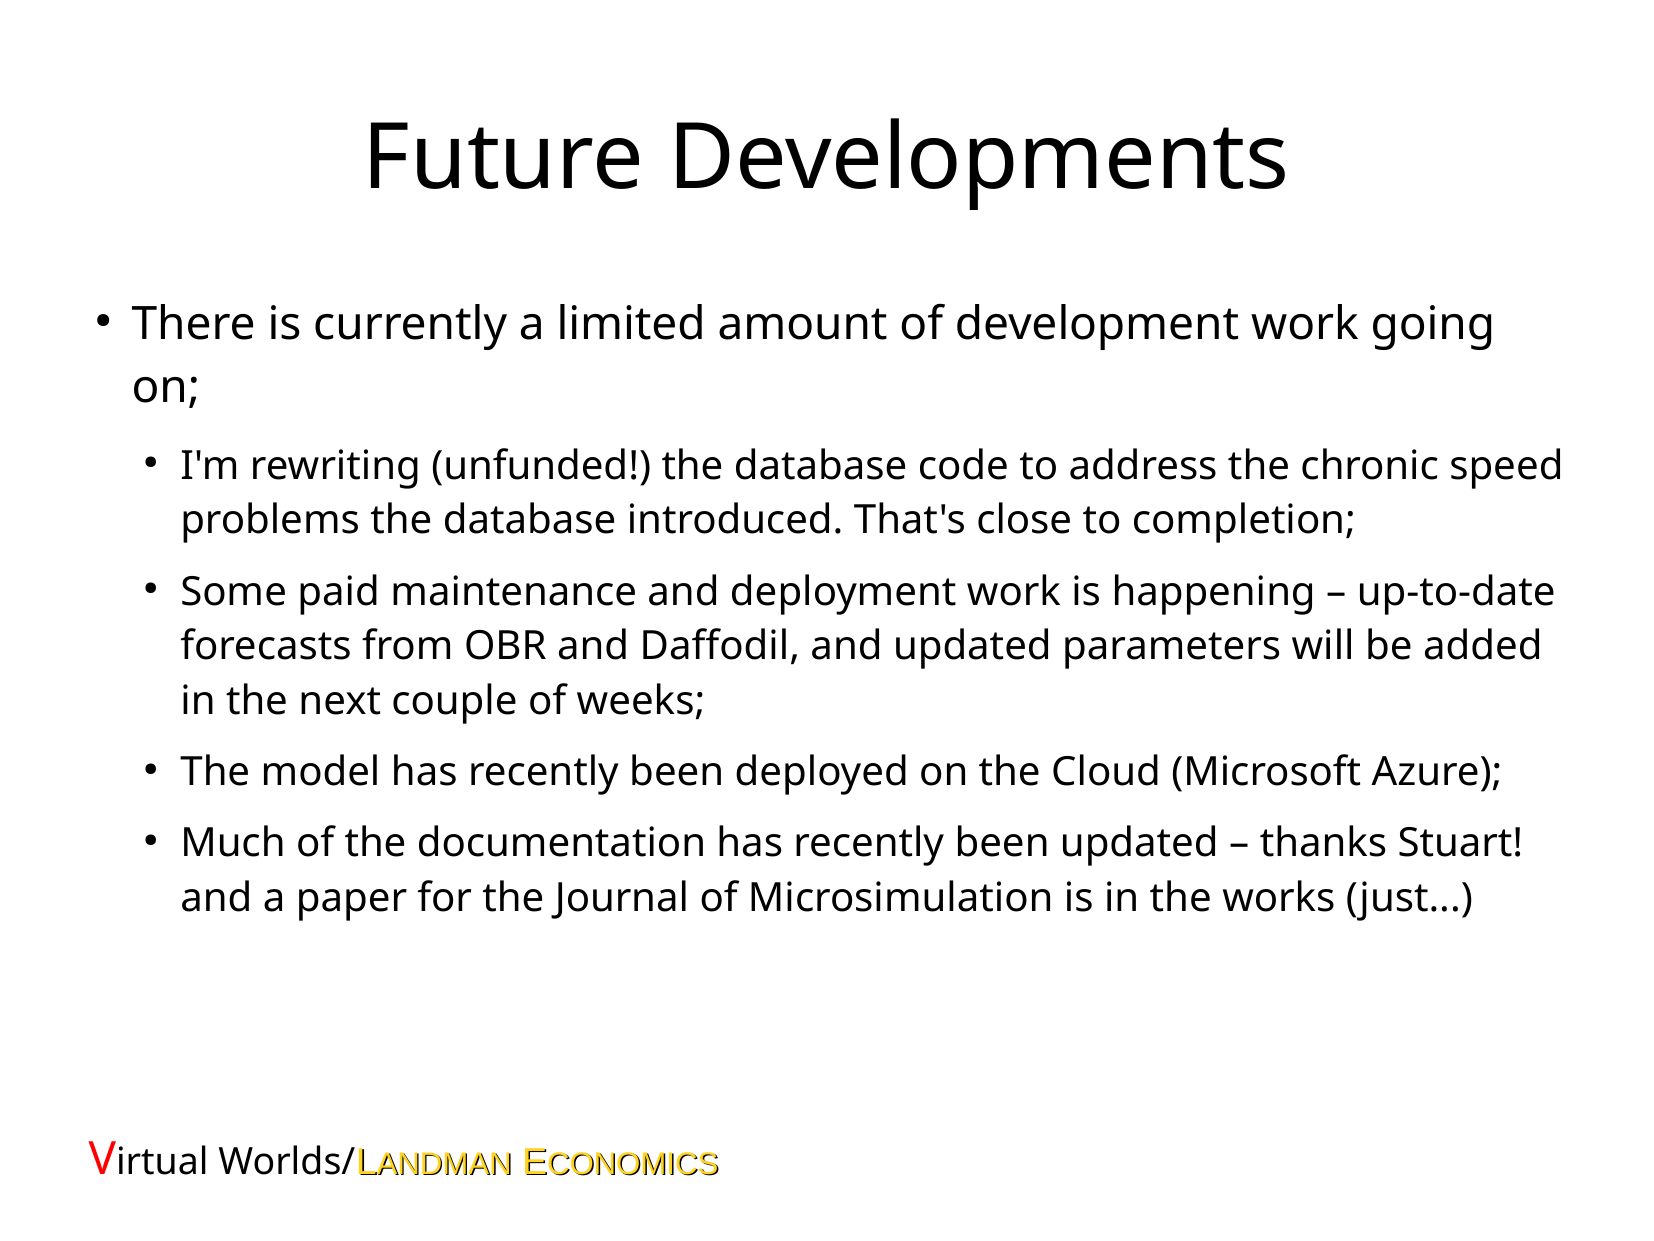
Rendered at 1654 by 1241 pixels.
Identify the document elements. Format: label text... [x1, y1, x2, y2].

list There is currently a limited amount of development work going on; I'm rewriting (unfunded!) the database code to address the chronic speed problems the database introduced. That's close to completion; Some paid maintenance and deployment work is happening – up-to-date forecasts from OBR and Daffodil, and updated parameters will be added in the next couple of weeks; The model has recently been deployed on the Cloud (Microsoft Azure); Much of the documentation has recently been updated – thanks Stuart! and a paper for the Journal of Microsimulation is in the works (just...) [82, 290, 1571, 1010]
title Future Developments [82, 49, 1571, 257]
